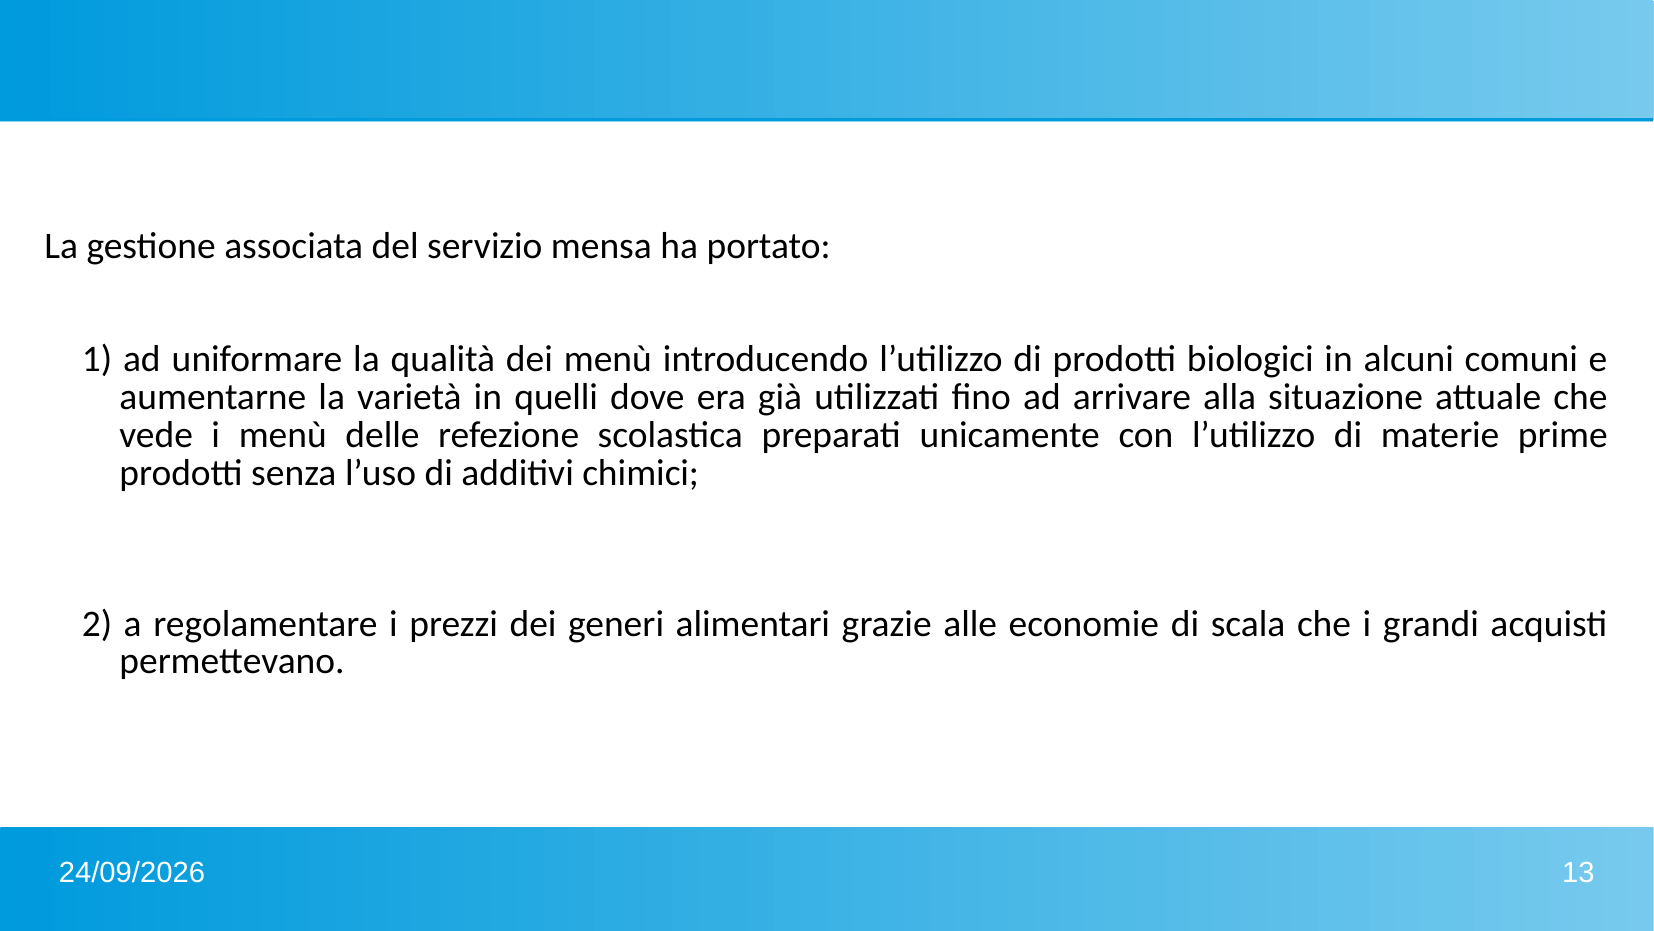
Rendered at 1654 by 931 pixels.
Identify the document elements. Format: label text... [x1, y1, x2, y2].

text_box La gestione associata del servizio mensa ha portato: 1) ad uniformare la qualità dei menù introducendo l’utilizzo di prodotti biologici in alcuni comuni e aumentarne la varietà in quelli dove era già utilizzati fino ad arrivare alla situazione attuale che vede i menù delle refezione scolastica preparati unicamente con l’utilizzo di materie prime prodotti senza l’uso di additivi chimici; 2) a regolamentare i prezzi dei generi alimentari grazie alle economie di scala che i grandi acquisti permettevano. [29, 147, 1625, 691]
